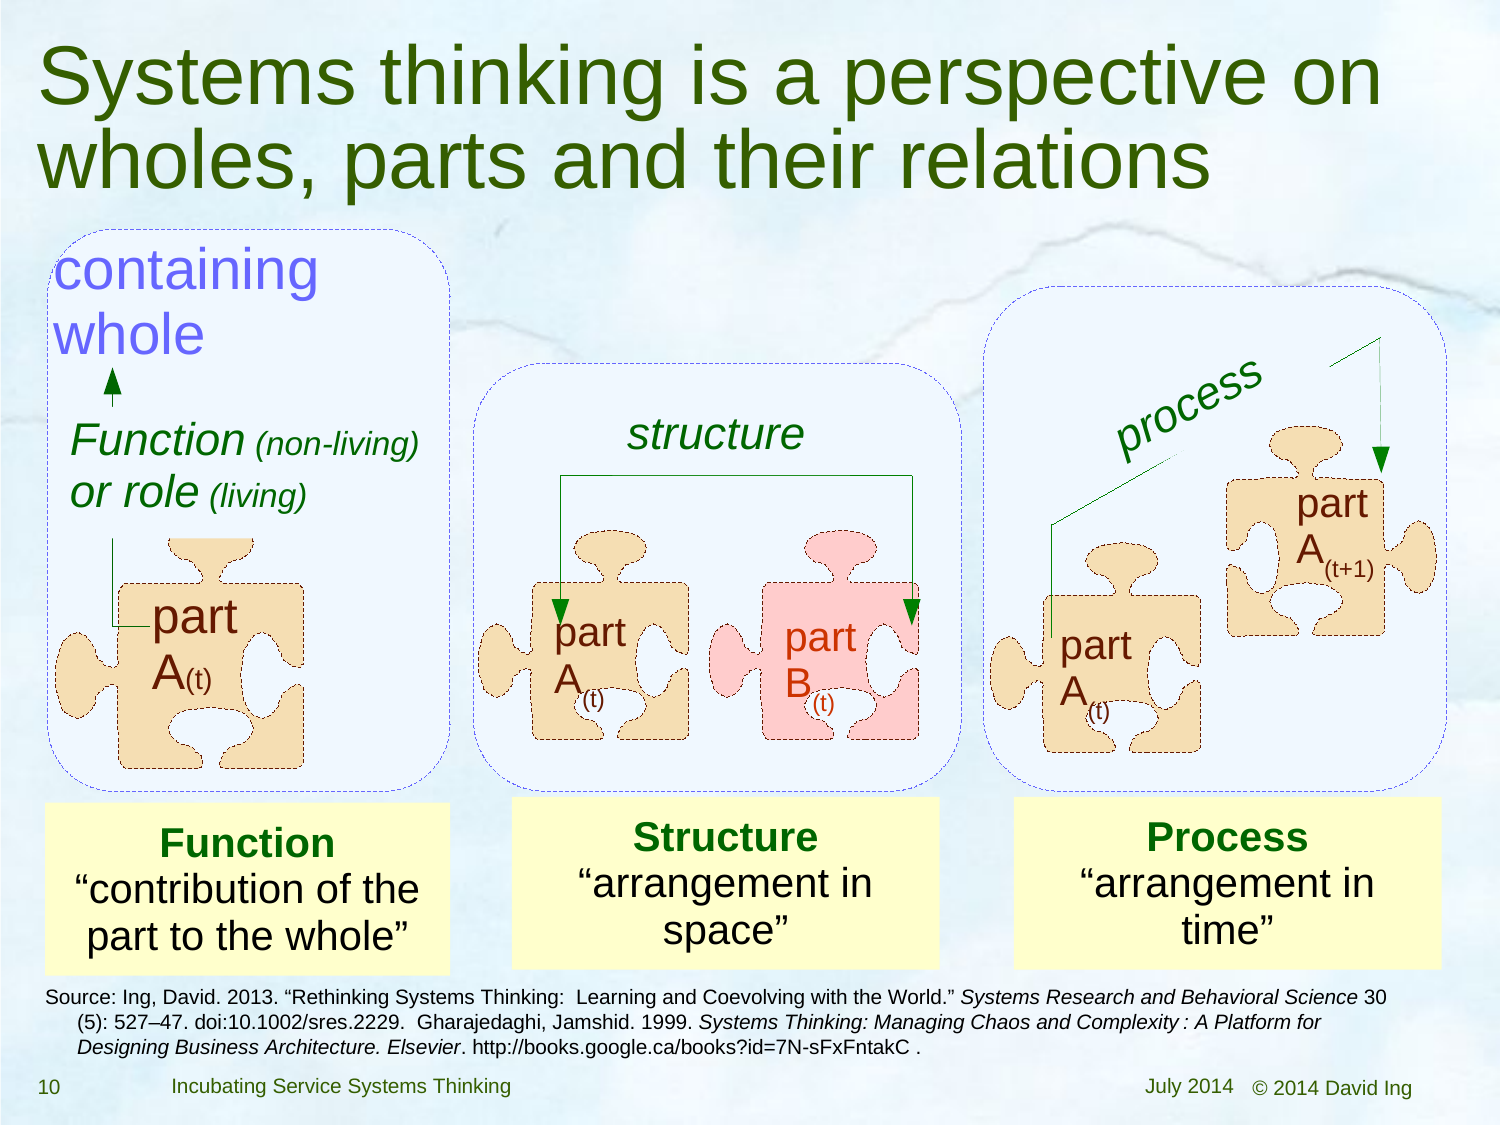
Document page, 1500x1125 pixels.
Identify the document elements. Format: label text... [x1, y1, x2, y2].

text_box part A(t) [1045, 613, 1222, 746]
text_box [983, 286, 1447, 792]
text_box part A(t) [137, 580, 338, 723]
text_box part B(t) [769, 606, 957, 739]
text_box part A(t+1) [1281, 472, 1396, 605]
text_box Function “contribution of the part to the whole” [45, 802, 451, 976]
text_box process [1088, 308, 1333, 483]
text_box containing whole [38, 229, 364, 392]
title Systems thinking is a perspective on wholes, parts and their relations [37, 37, 1463, 236]
text_box Structure “arrangement in space” [511, 796, 940, 970]
text_box [473, 363, 962, 792]
text_box Process “arrangement in time” [1013, 796, 1442, 970]
text_box Function (non-living) or role (living) [55, 406, 443, 539]
text_box part A(t) [539, 601, 738, 734]
text_box [47, 229, 451, 792]
text_box structure [612, 400, 850, 476]
text_box Source: Ing, David. 2013. “Rethinking Systems Thinking: Learning and Coevolving with the World.” Systems Research and Behavioral Science 30 (5): 527–47. doi:10.1002/sres.2229. Gharajedaghi, Jamshid. 1999. Systems Thinking: Managing Chaos and Complexity : A Platform for Designing Business Architecture. Elsevier. http://books.google.ca/books?id=7N-sFxFntakC . - [30, 976, 1427, 1075]
picture [0, 0, 1500, 1125]
